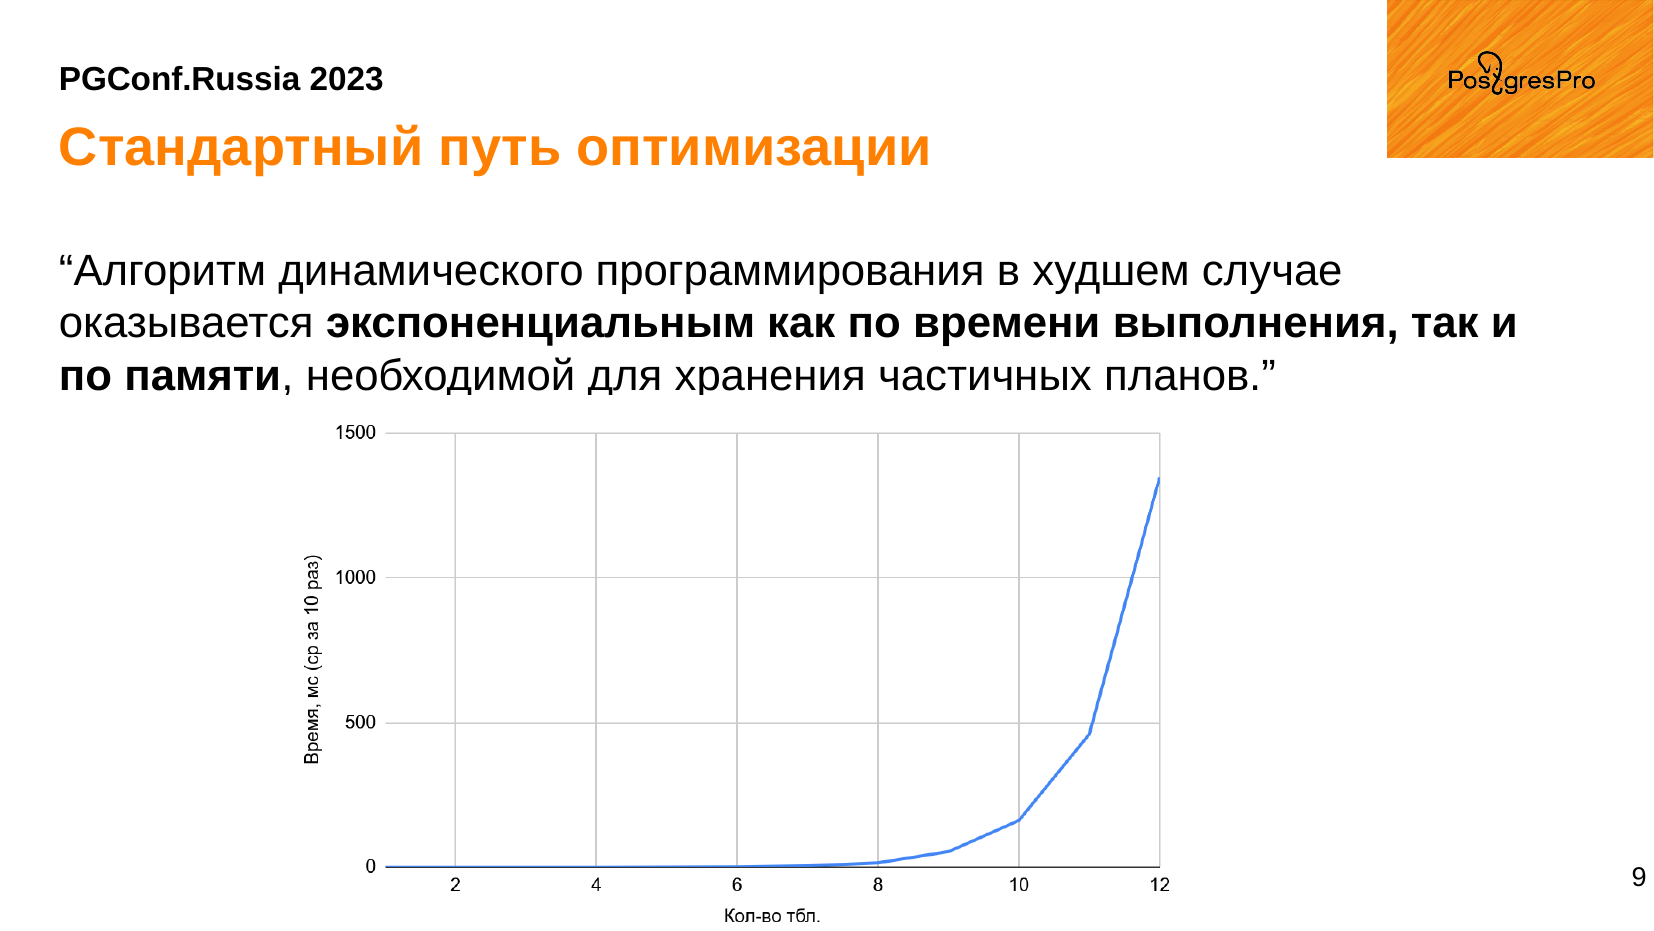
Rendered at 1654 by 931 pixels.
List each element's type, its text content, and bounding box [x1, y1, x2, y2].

picture [259, 395, 1188, 931]
text_box “Алгоритм динамического программирования в худшем случае оказывается экспоненциальным как по времени выполнения, так и по памяти, необходимой для хранения частичных планов.” [58, 188, 1536, 898]
text_box Стандартный путь оптимизации [58, 112, 1388, 175]
slide_number <number> [1547, 859, 1647, 931]
text_box PGConf.Russia 2023 [58, 47, 1388, 107]
picture [1387, 0, 1654, 158]
